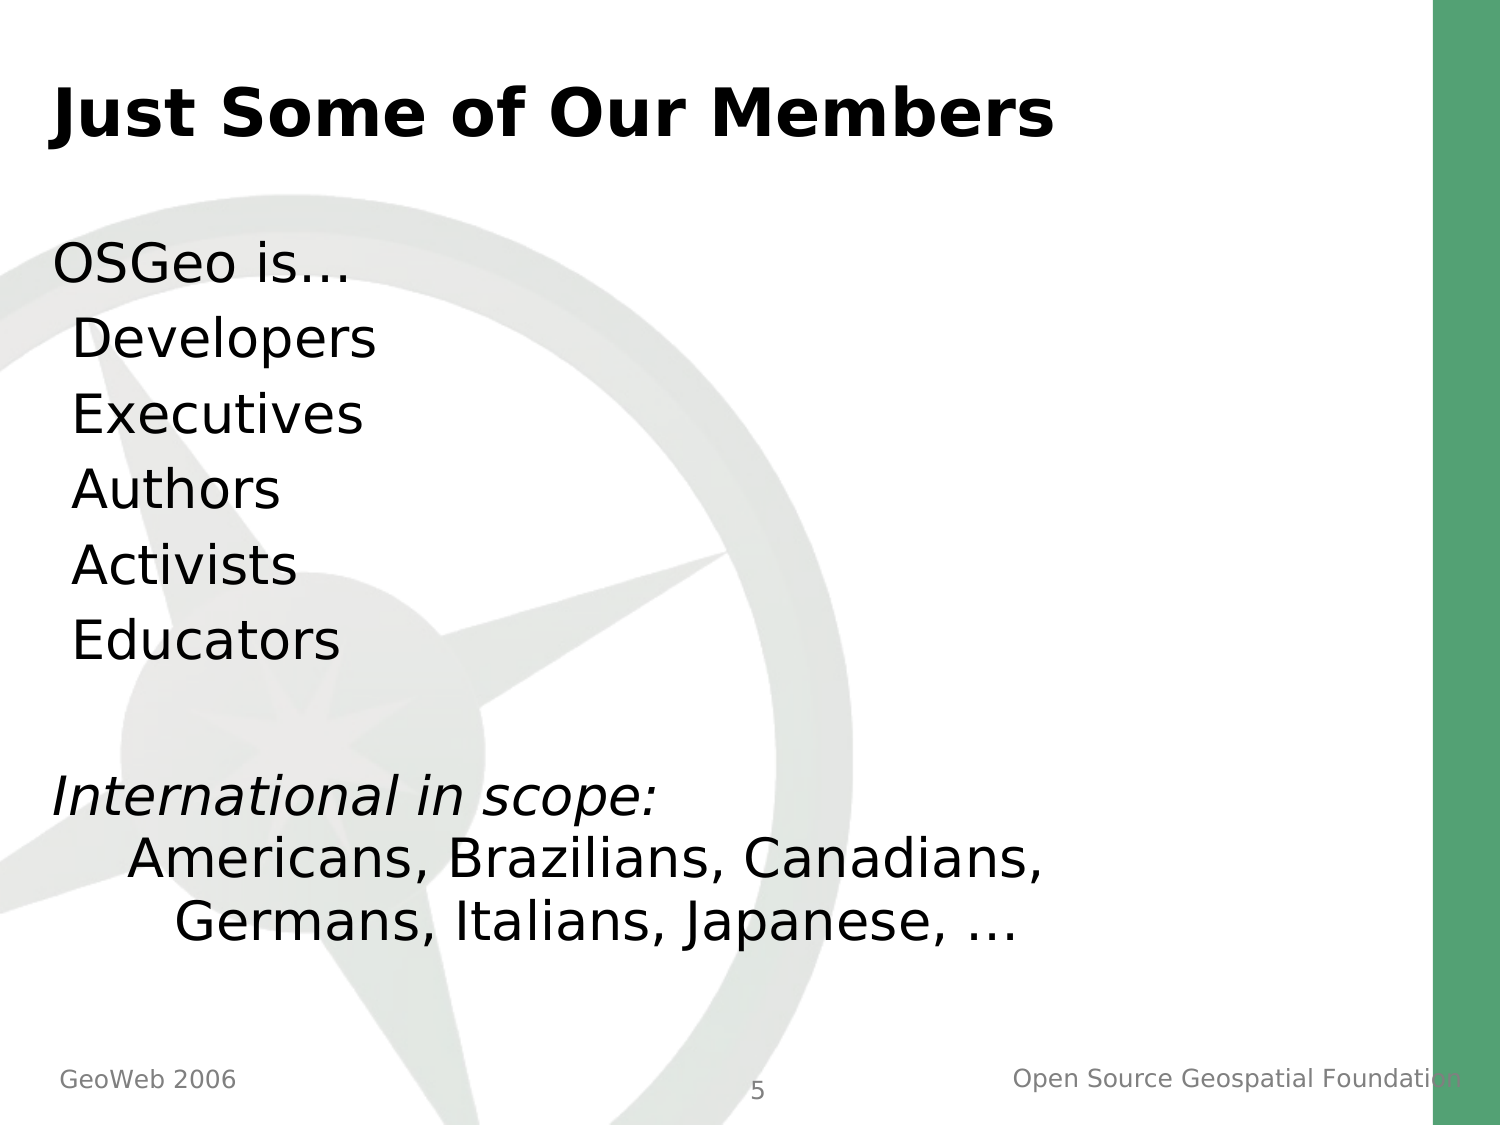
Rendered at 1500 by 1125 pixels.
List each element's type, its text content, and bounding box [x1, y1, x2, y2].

title Just Some of Our Members [52, 22, 1313, 210]
list OSGeo is… Developers Executives Authors Activists Educators International in scope: Americans, Brazilians, Canadians, Germans, Italians, Japanese, … [52, 232, 1313, 1051]
picture [0, 174, 925, 1125]
